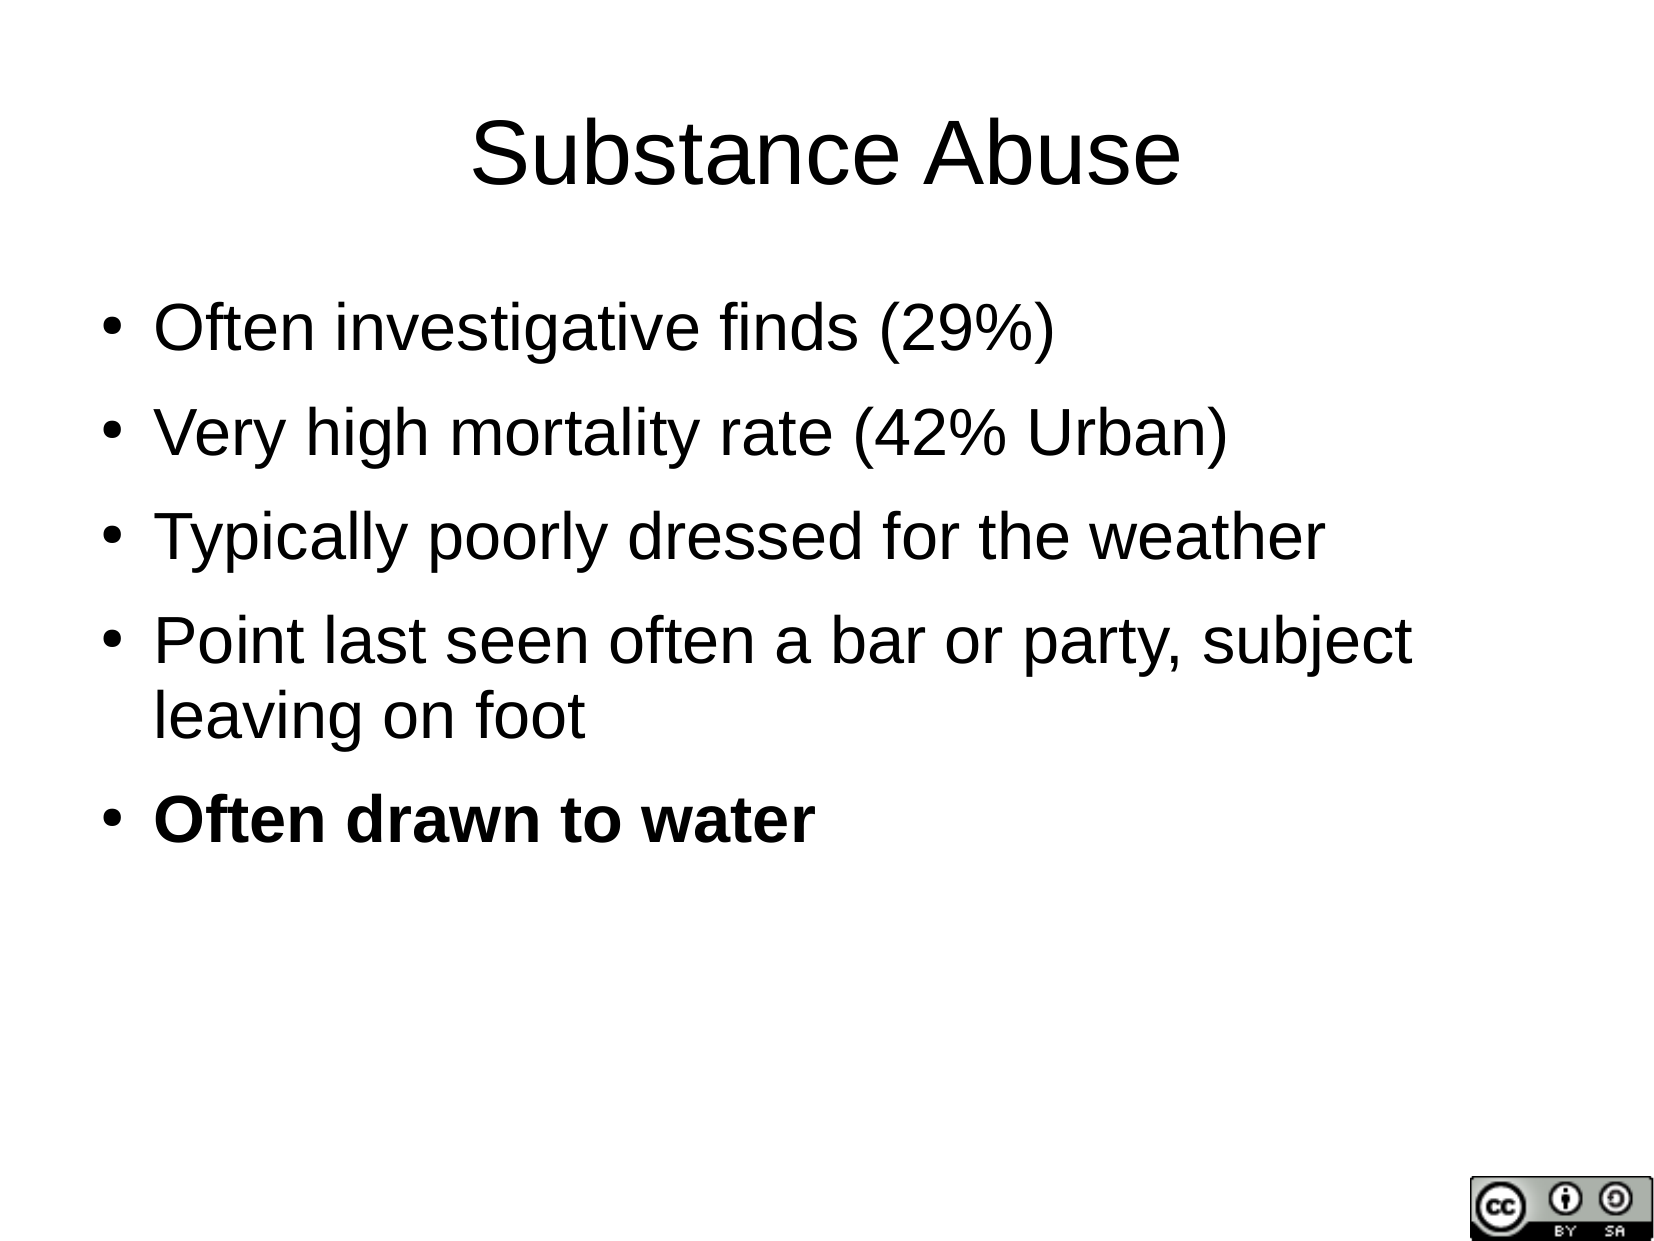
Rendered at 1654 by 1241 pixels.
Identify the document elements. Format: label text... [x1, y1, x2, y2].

picture [1470, 1176, 1654, 1241]
title Substance Abuse [82, 49, 1571, 257]
list Often investigative finds (29%) Very high mortality rate (42% Urban) Typically poorly dressed for the weather Point last seen often a bar or party, subject leaving on foot Often drawn to water [82, 290, 1571, 1010]
